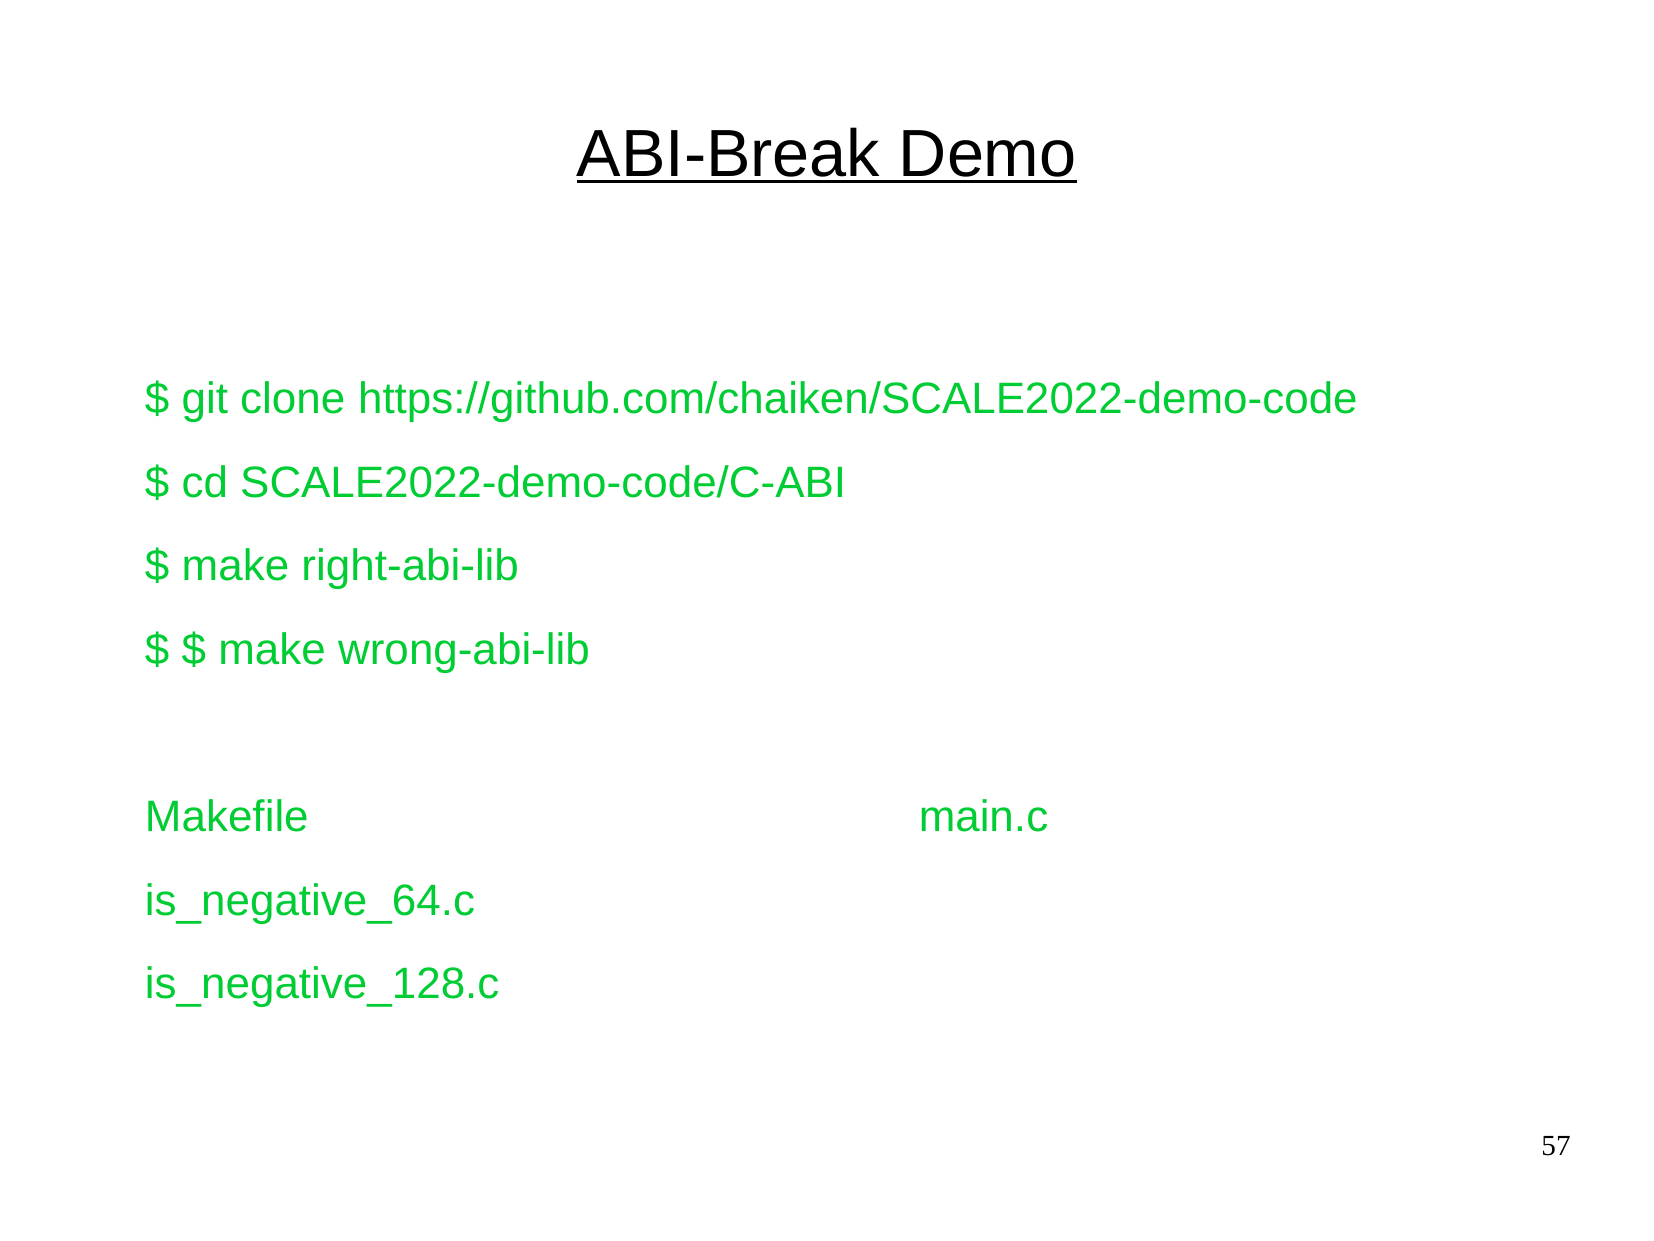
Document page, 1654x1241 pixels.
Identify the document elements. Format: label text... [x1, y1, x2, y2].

list $ git clone https://github.com/chaiken/SCALE2022-demo-code $ cd SCALE2022-demo-code/C-ABI $ make right-abi-lib $ $ make wrong-abi-lib Makefile main.c is_negative_64.c is_negative_128.c [82, 290, 1571, 1010]
title ABI-Break Demo [82, 49, 1571, 257]
